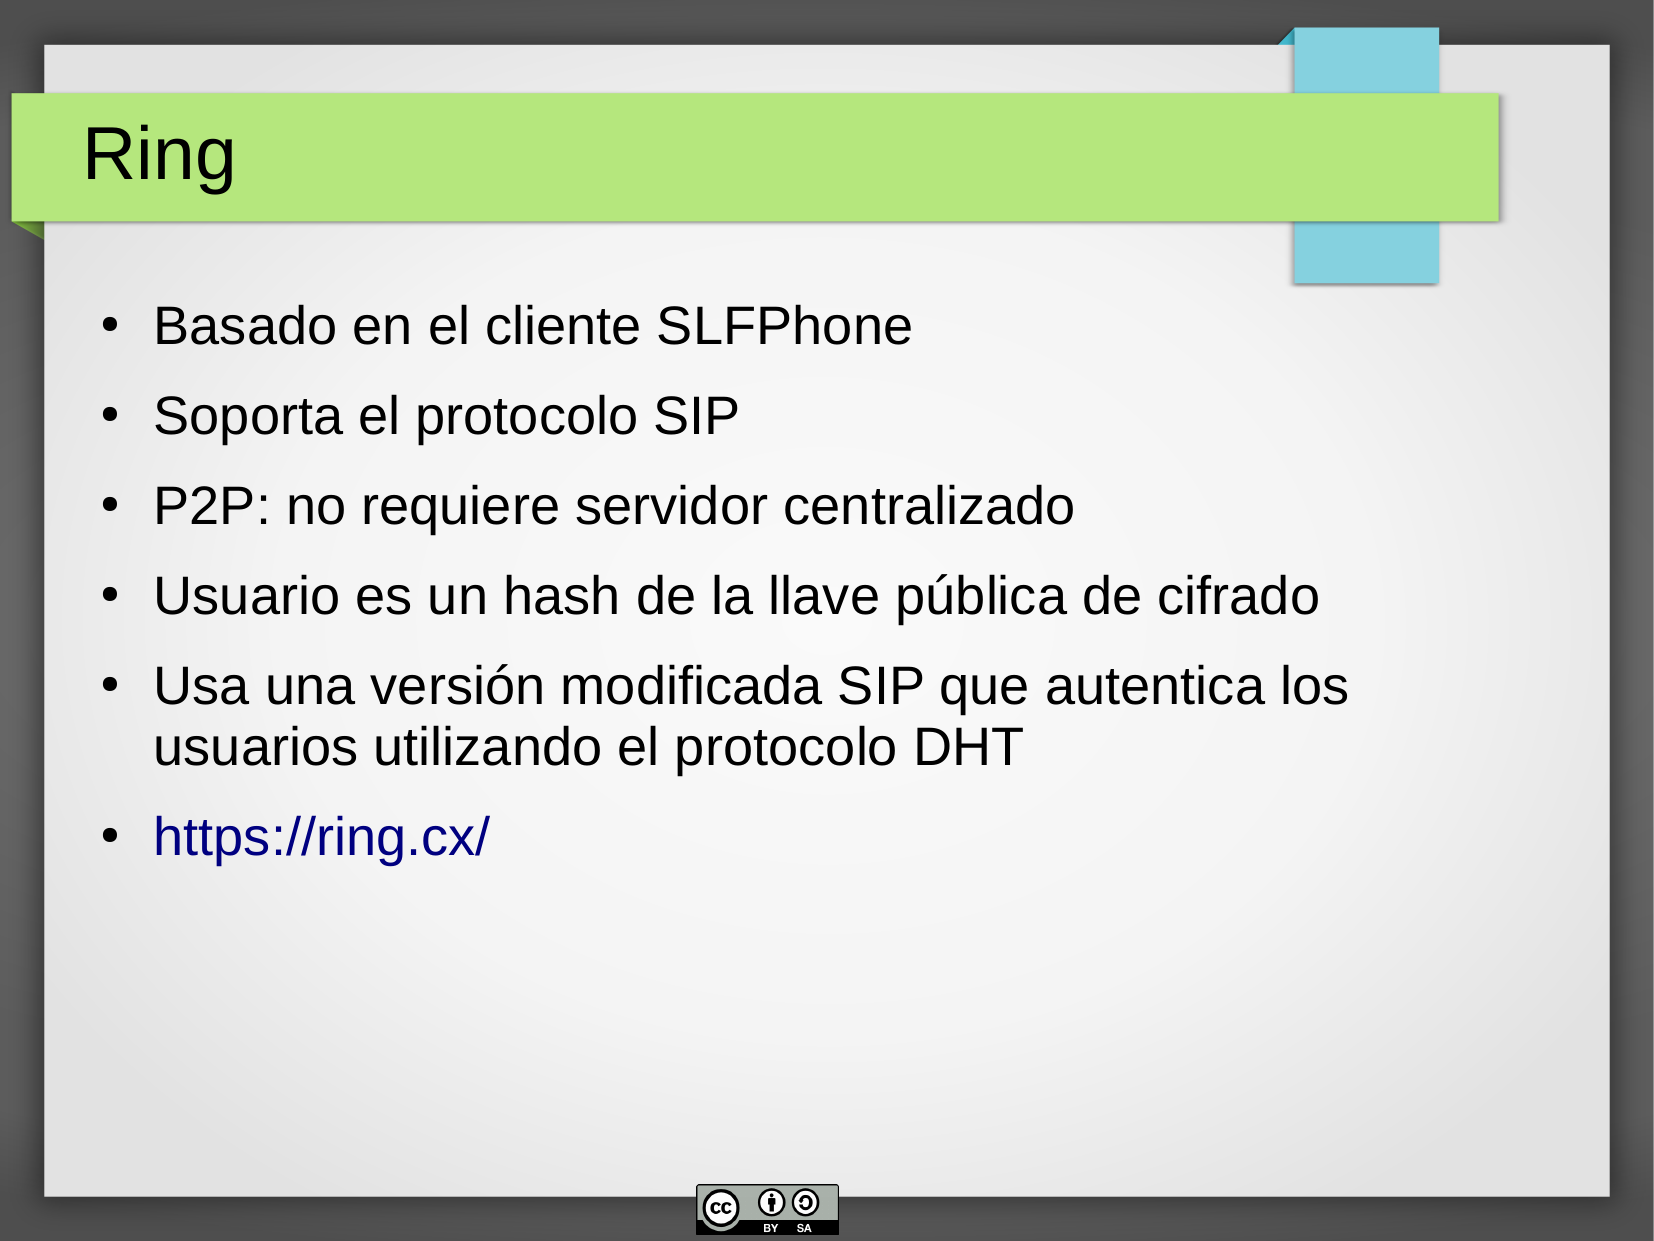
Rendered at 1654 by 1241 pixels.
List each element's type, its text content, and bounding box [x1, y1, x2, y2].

picture [0, 0, 1654, 1241]
title Ring [82, 94, 1264, 213]
list Basado en el cliente SLFPhone Soporta el protocolo SIP P2P: no requiere servidor centralizado Usuario es un hash de la llave pública de cifrado Usa una versión modificada SIP que autentica los usuarios utilizando el protocolo DHT https://ring.cx/ [82, 295, 1571, 1015]
